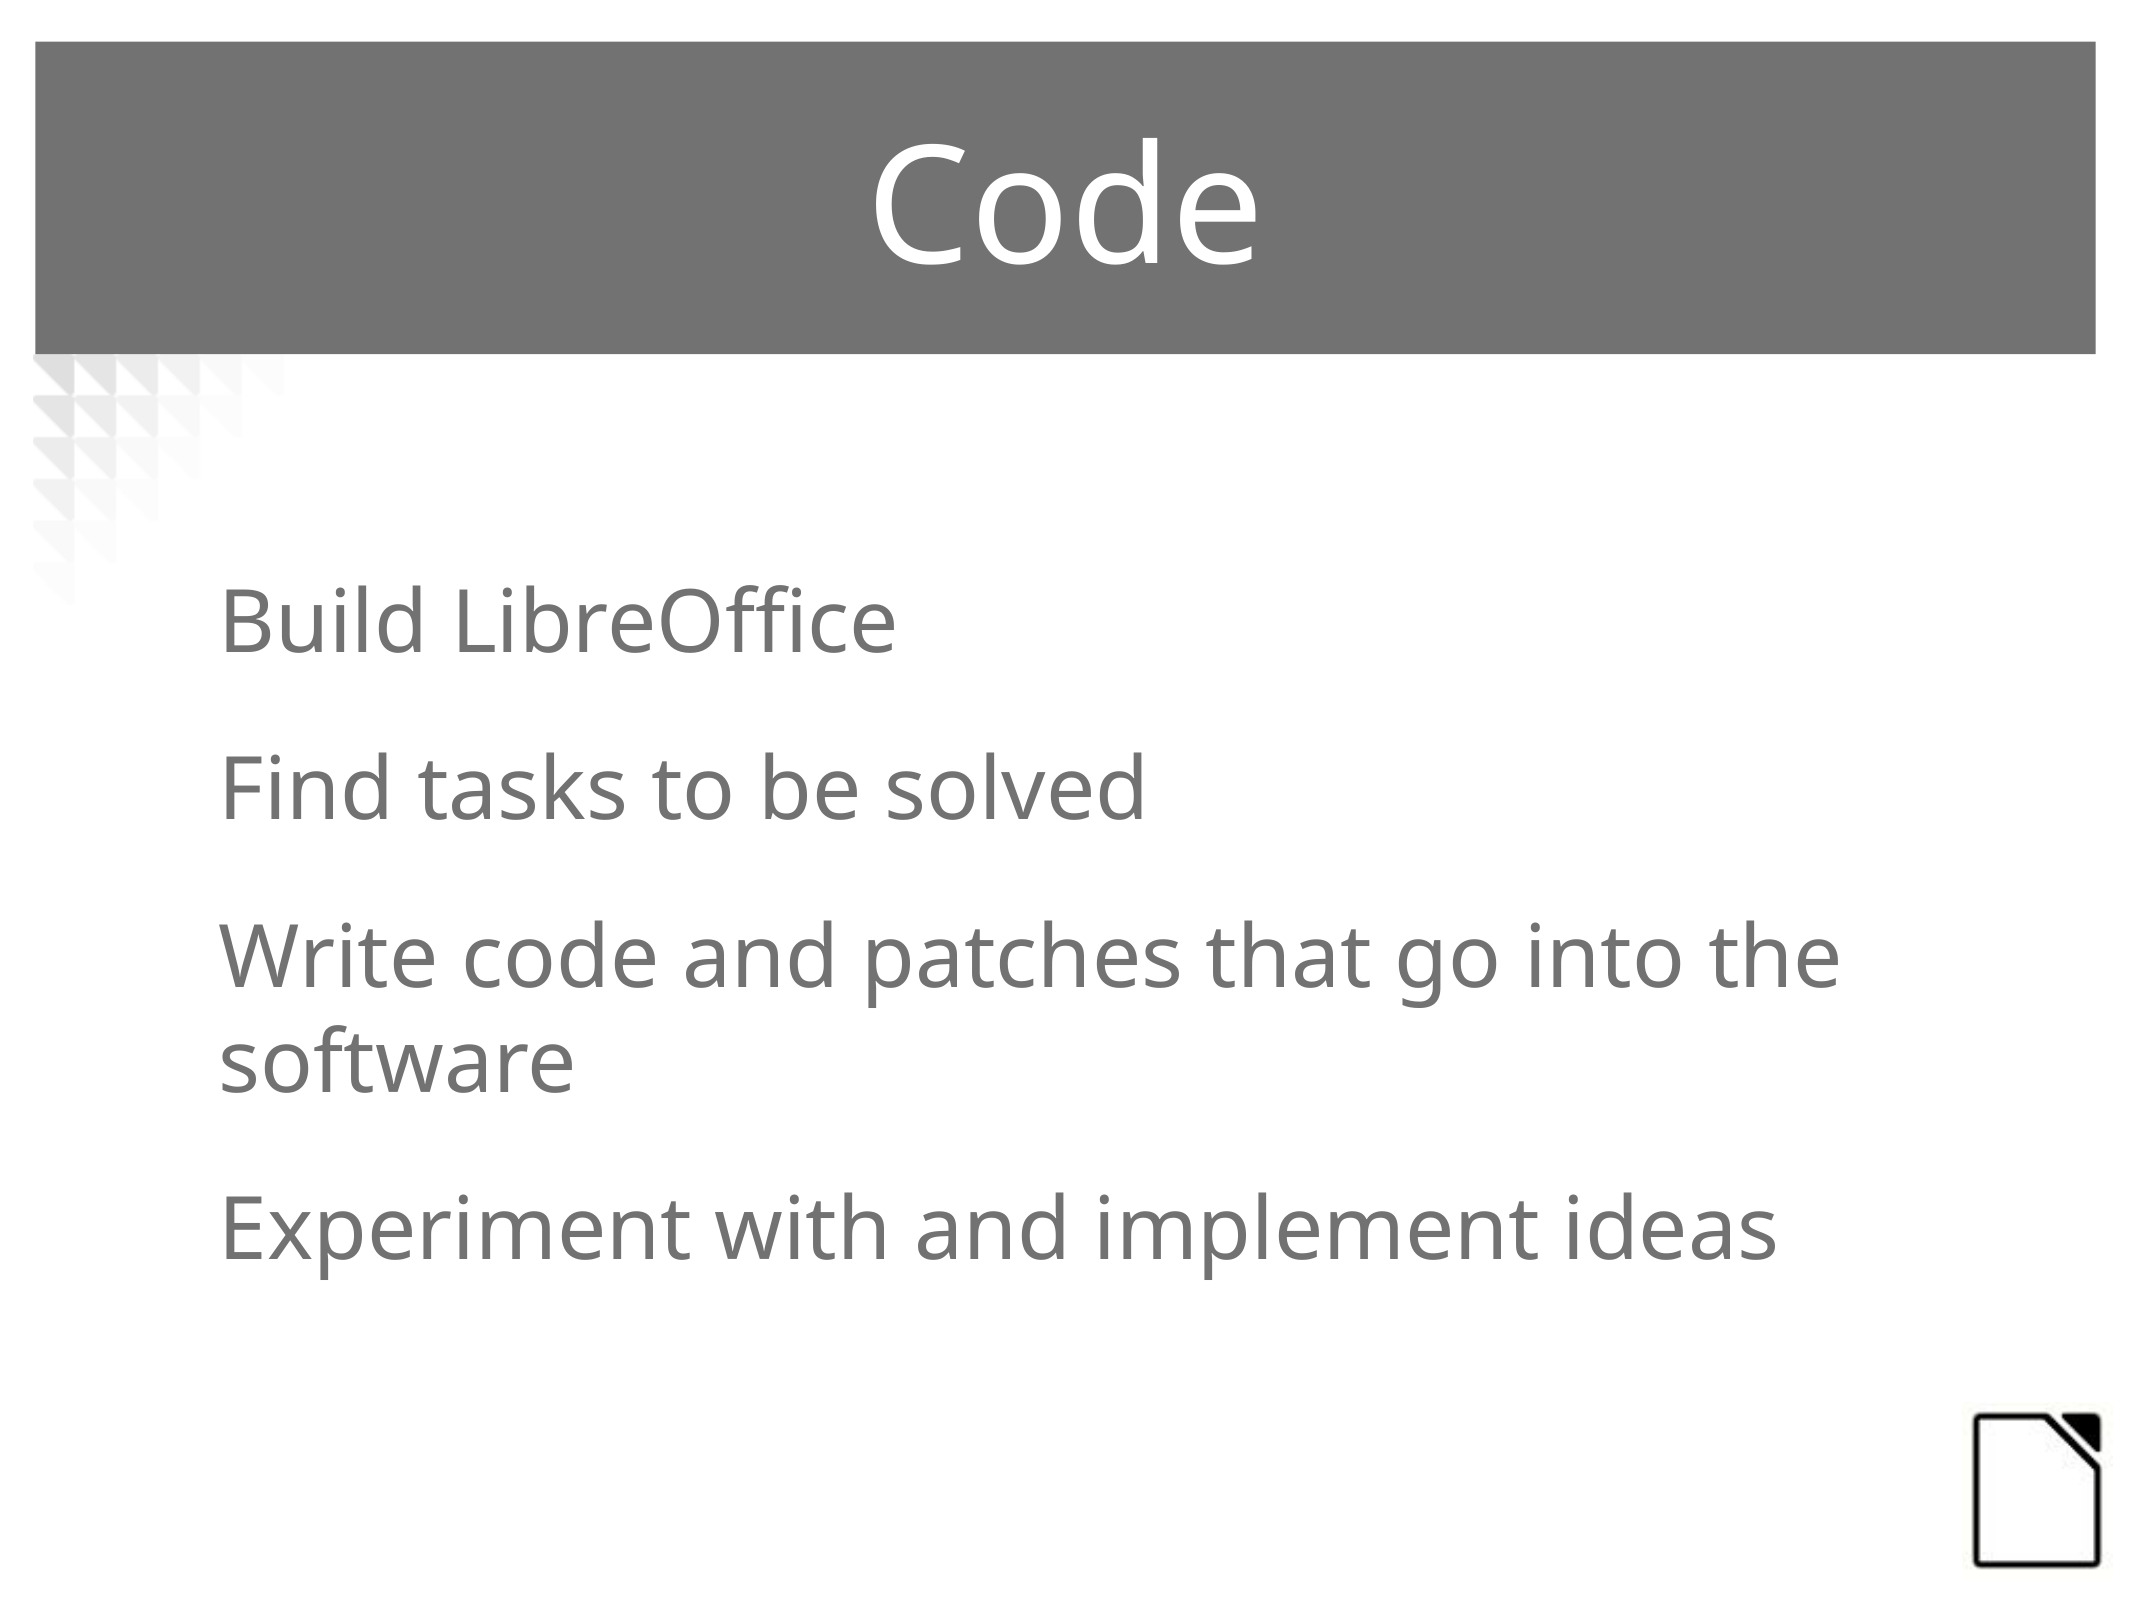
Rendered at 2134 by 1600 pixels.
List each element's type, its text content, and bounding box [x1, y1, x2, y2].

title Code [35, 41, 2096, 355]
picture [33, 354, 284, 605]
list Build LibreOffice Find tasks to be solved Write code and patches that go into the software Experiment with and implement ideas [208, 375, 1925, 1467]
picture [1962, 1402, 2113, 1580]
